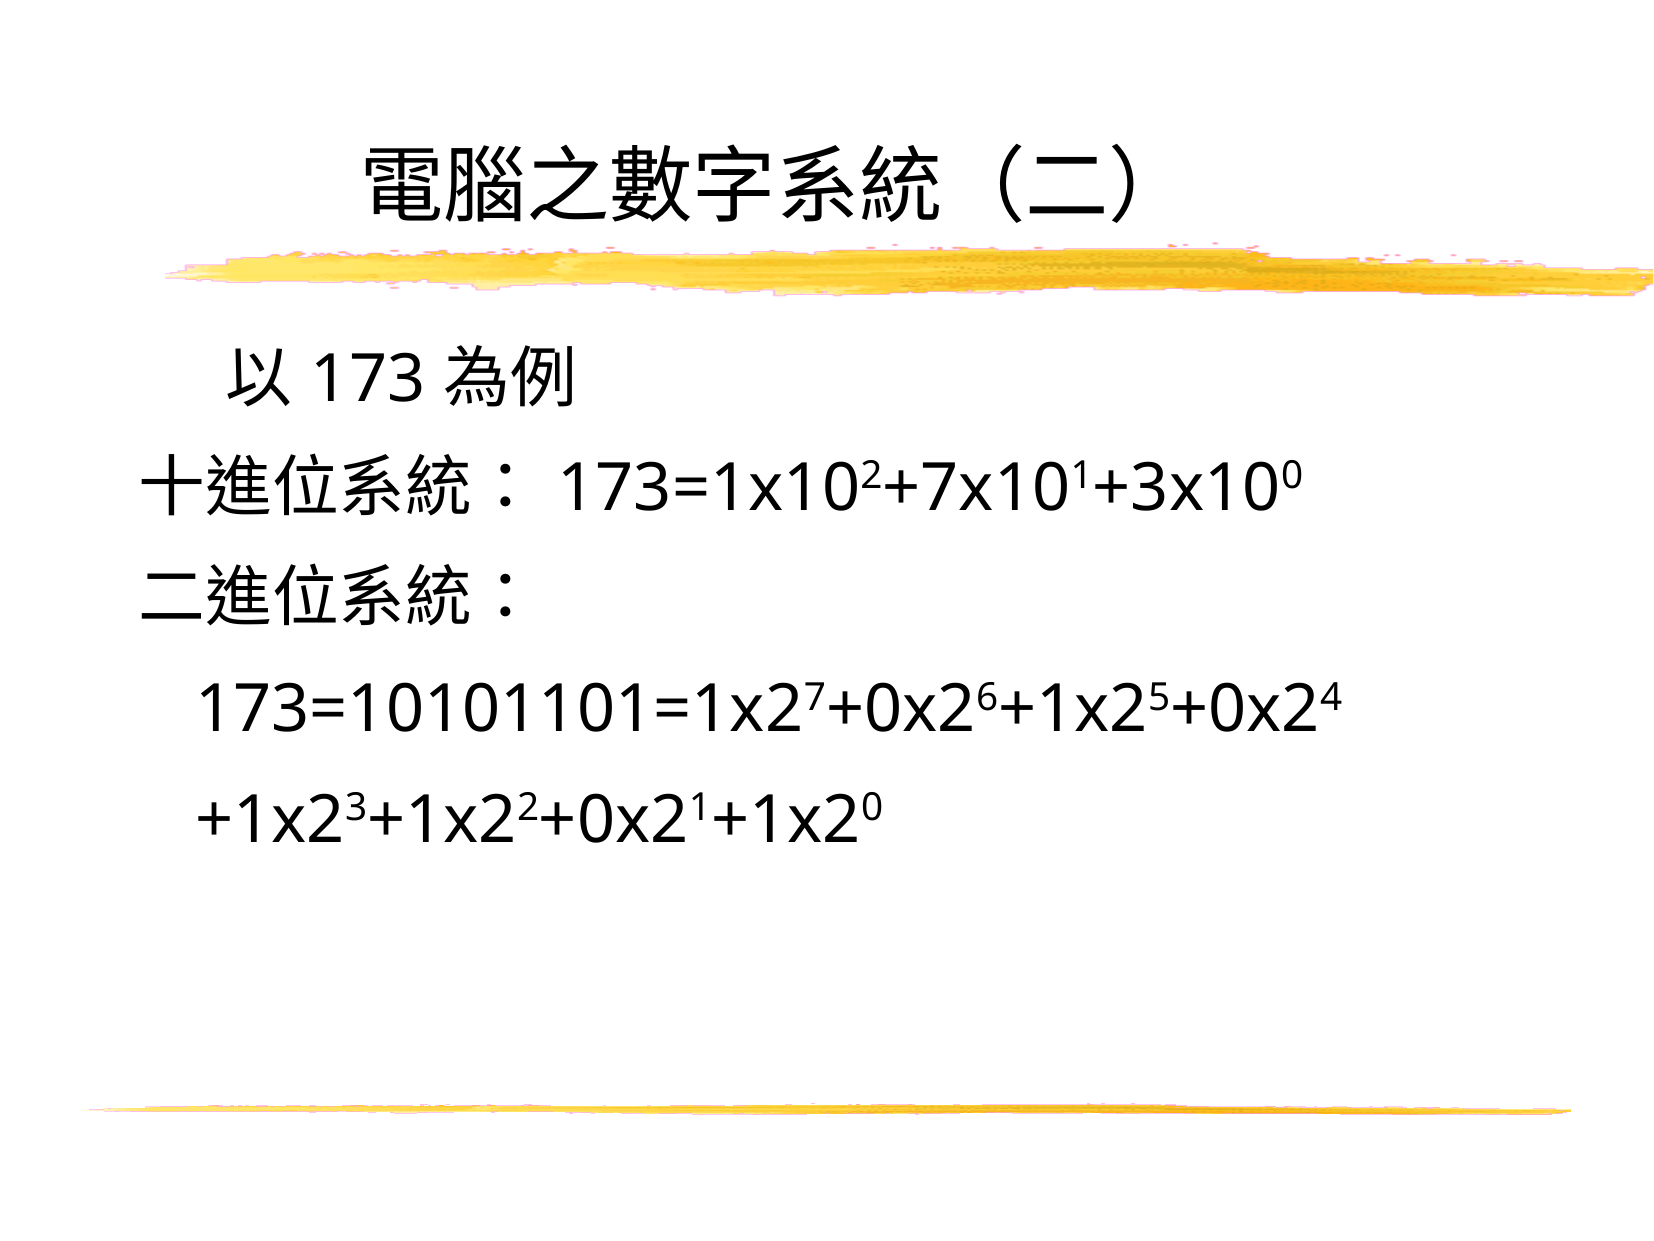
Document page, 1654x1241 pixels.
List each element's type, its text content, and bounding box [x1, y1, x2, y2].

picture [165, 237, 1654, 308]
list 以173為例 十進位系統：173=1x102+7x101+3x100 二進位系統： 173=10101101=1x27+0x26+1x25+0x24 +1x23+1x22+0x21+1x20 [124, 316, 1530, 1077]
picture [82, 1102, 1571, 1117]
title 電腦之數字系統（二） [73, 25, 1479, 249]
